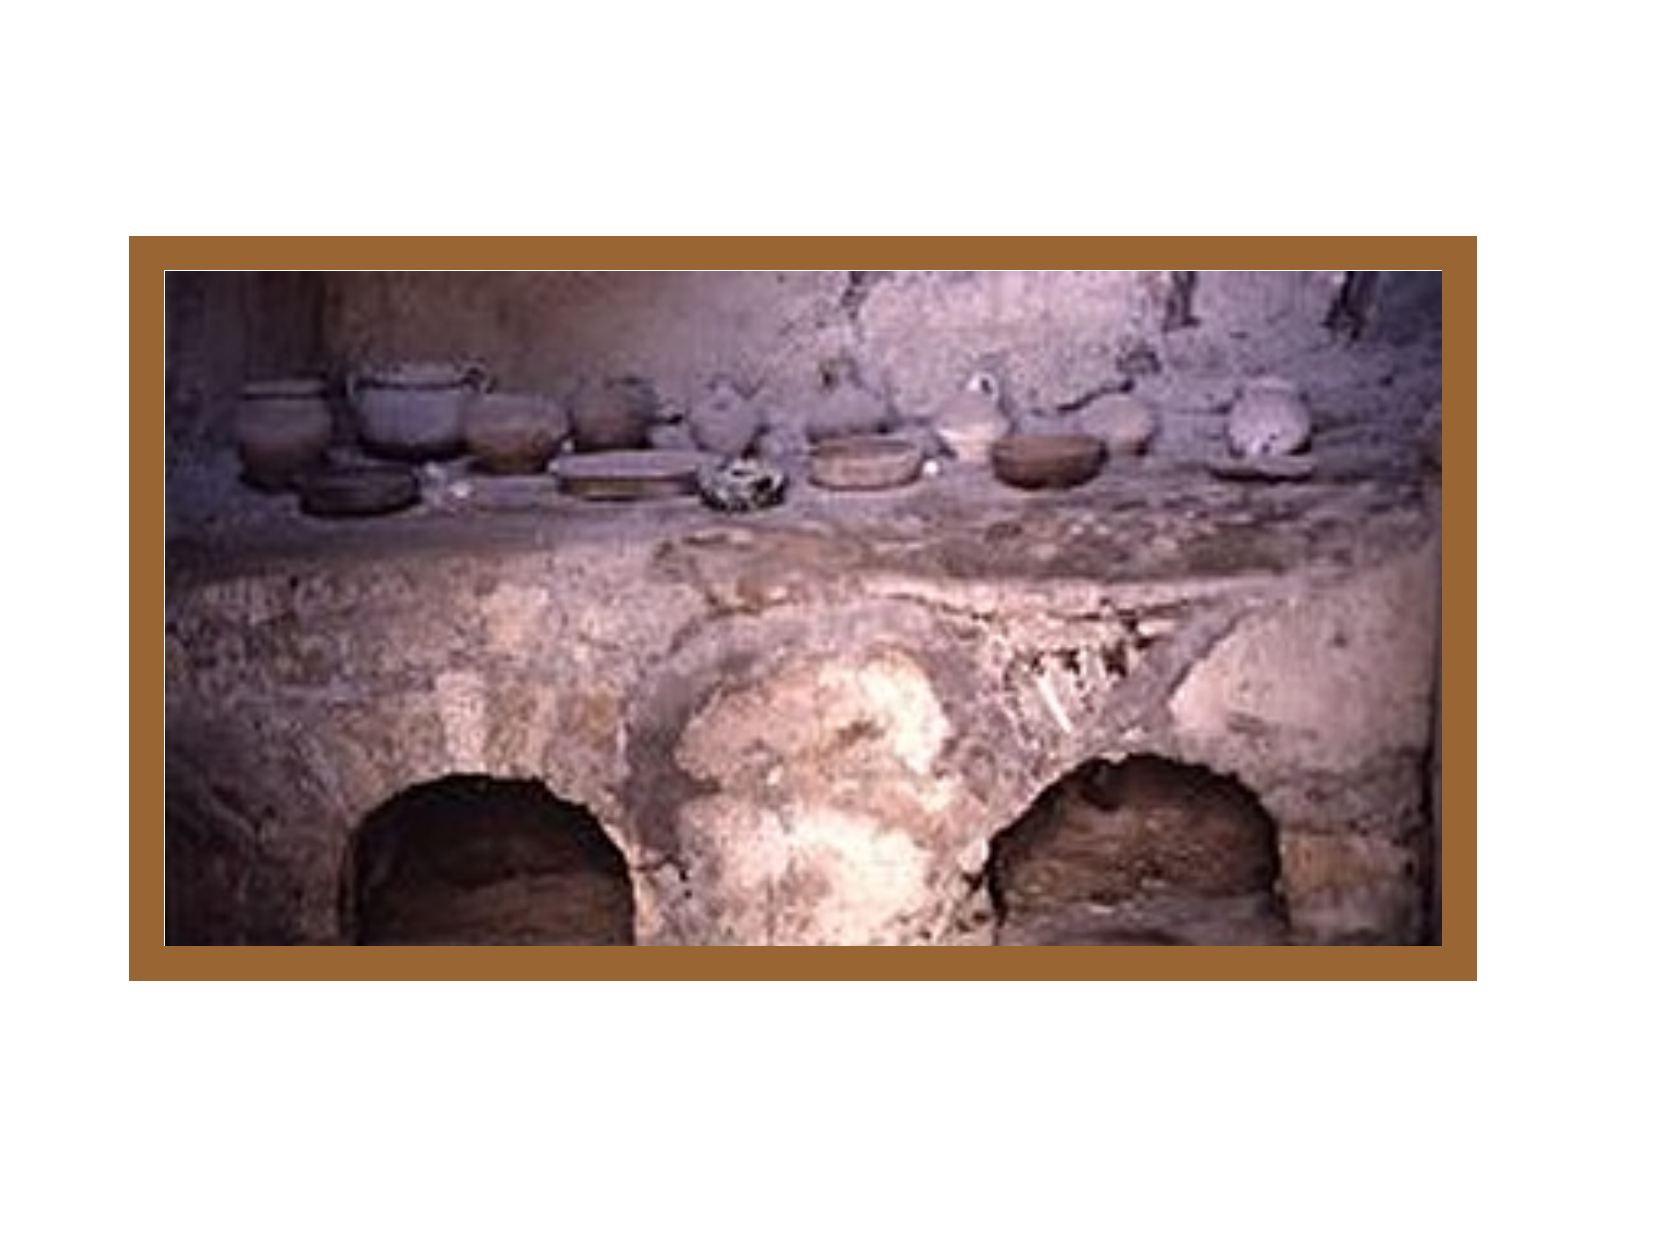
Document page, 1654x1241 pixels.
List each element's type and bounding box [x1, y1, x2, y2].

picture [165, 271, 1442, 946]
text_box [129, 236, 1477, 981]
